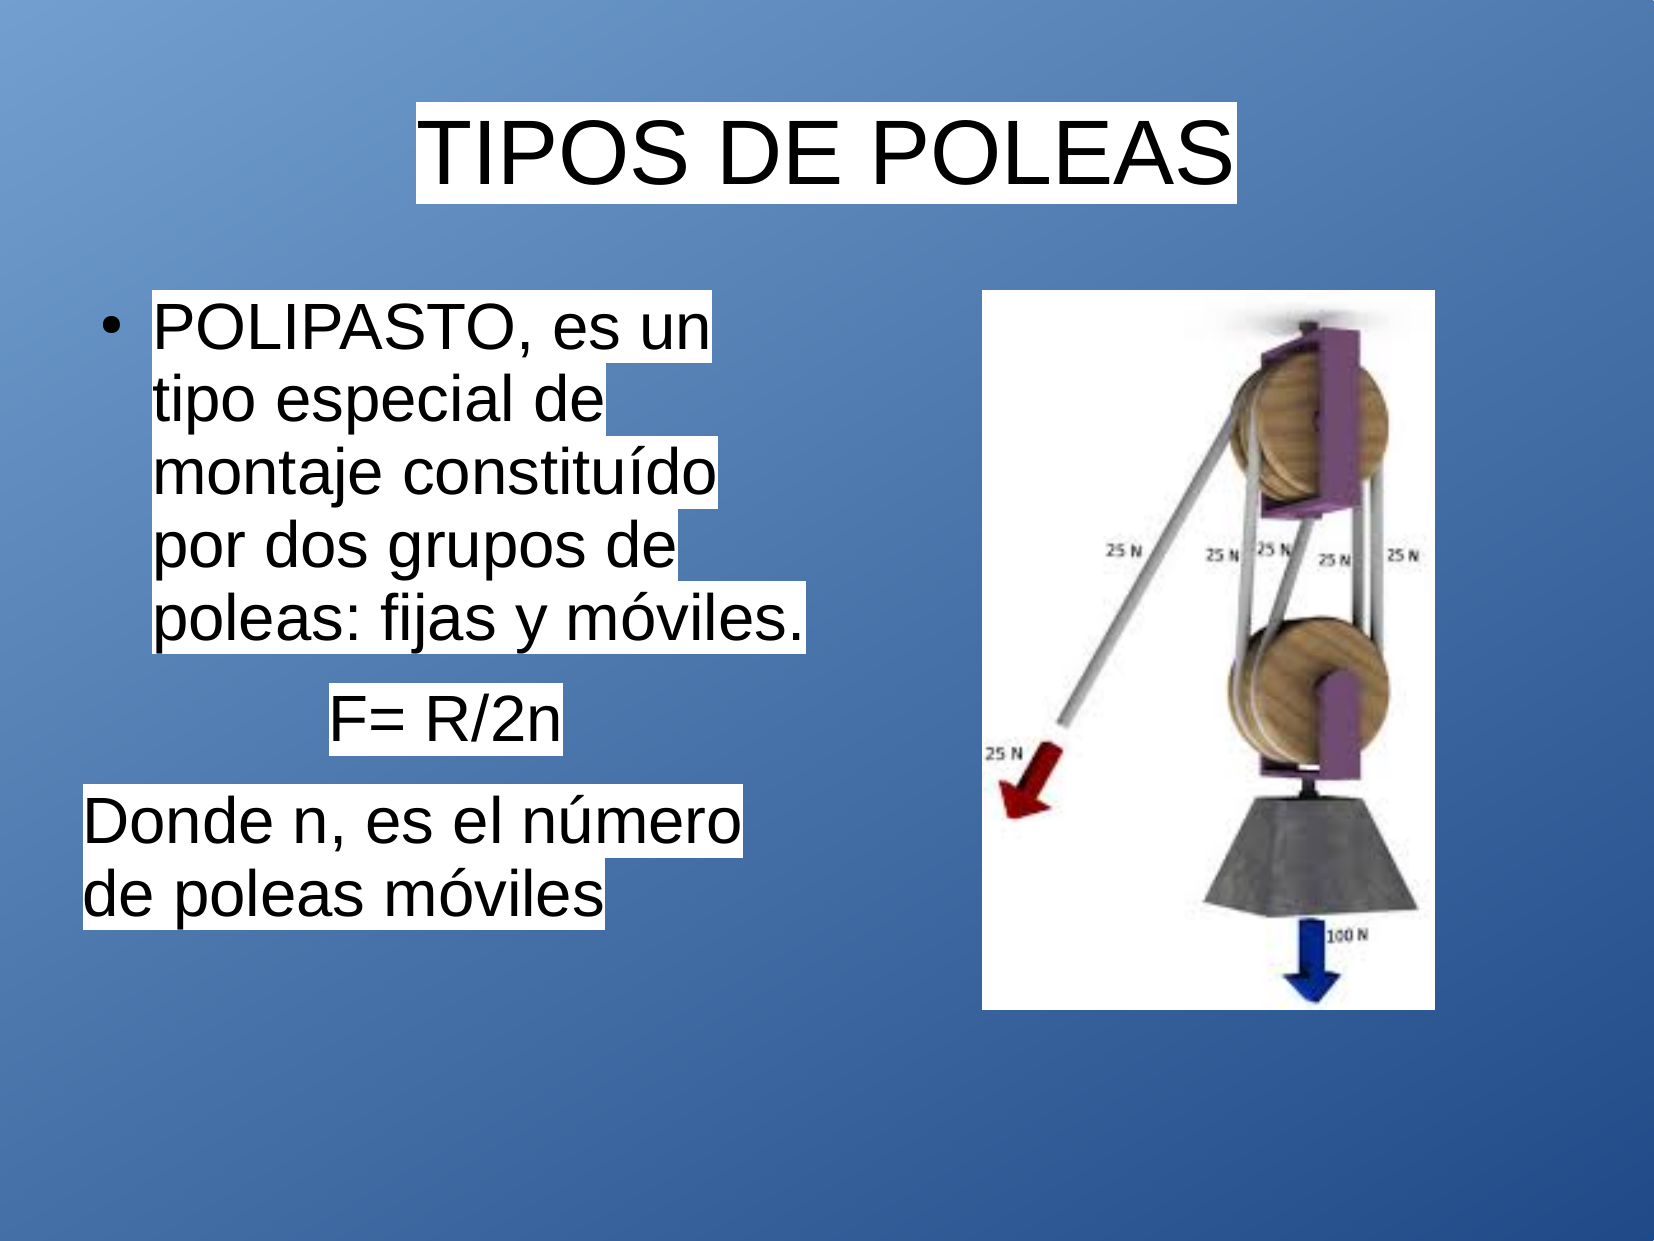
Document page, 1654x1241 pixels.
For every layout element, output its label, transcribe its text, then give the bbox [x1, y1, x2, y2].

title TIPOS DE POLEAS [82, 49, 1571, 257]
list POLIPASTO, es un tipo especial de montaje constituído por dos grupos de poleas: fijas y móviles. F= R/2n Donde n, es el número de poleas móviles [82, 290, 809, 1010]
picture [982, 290, 1435, 1010]
